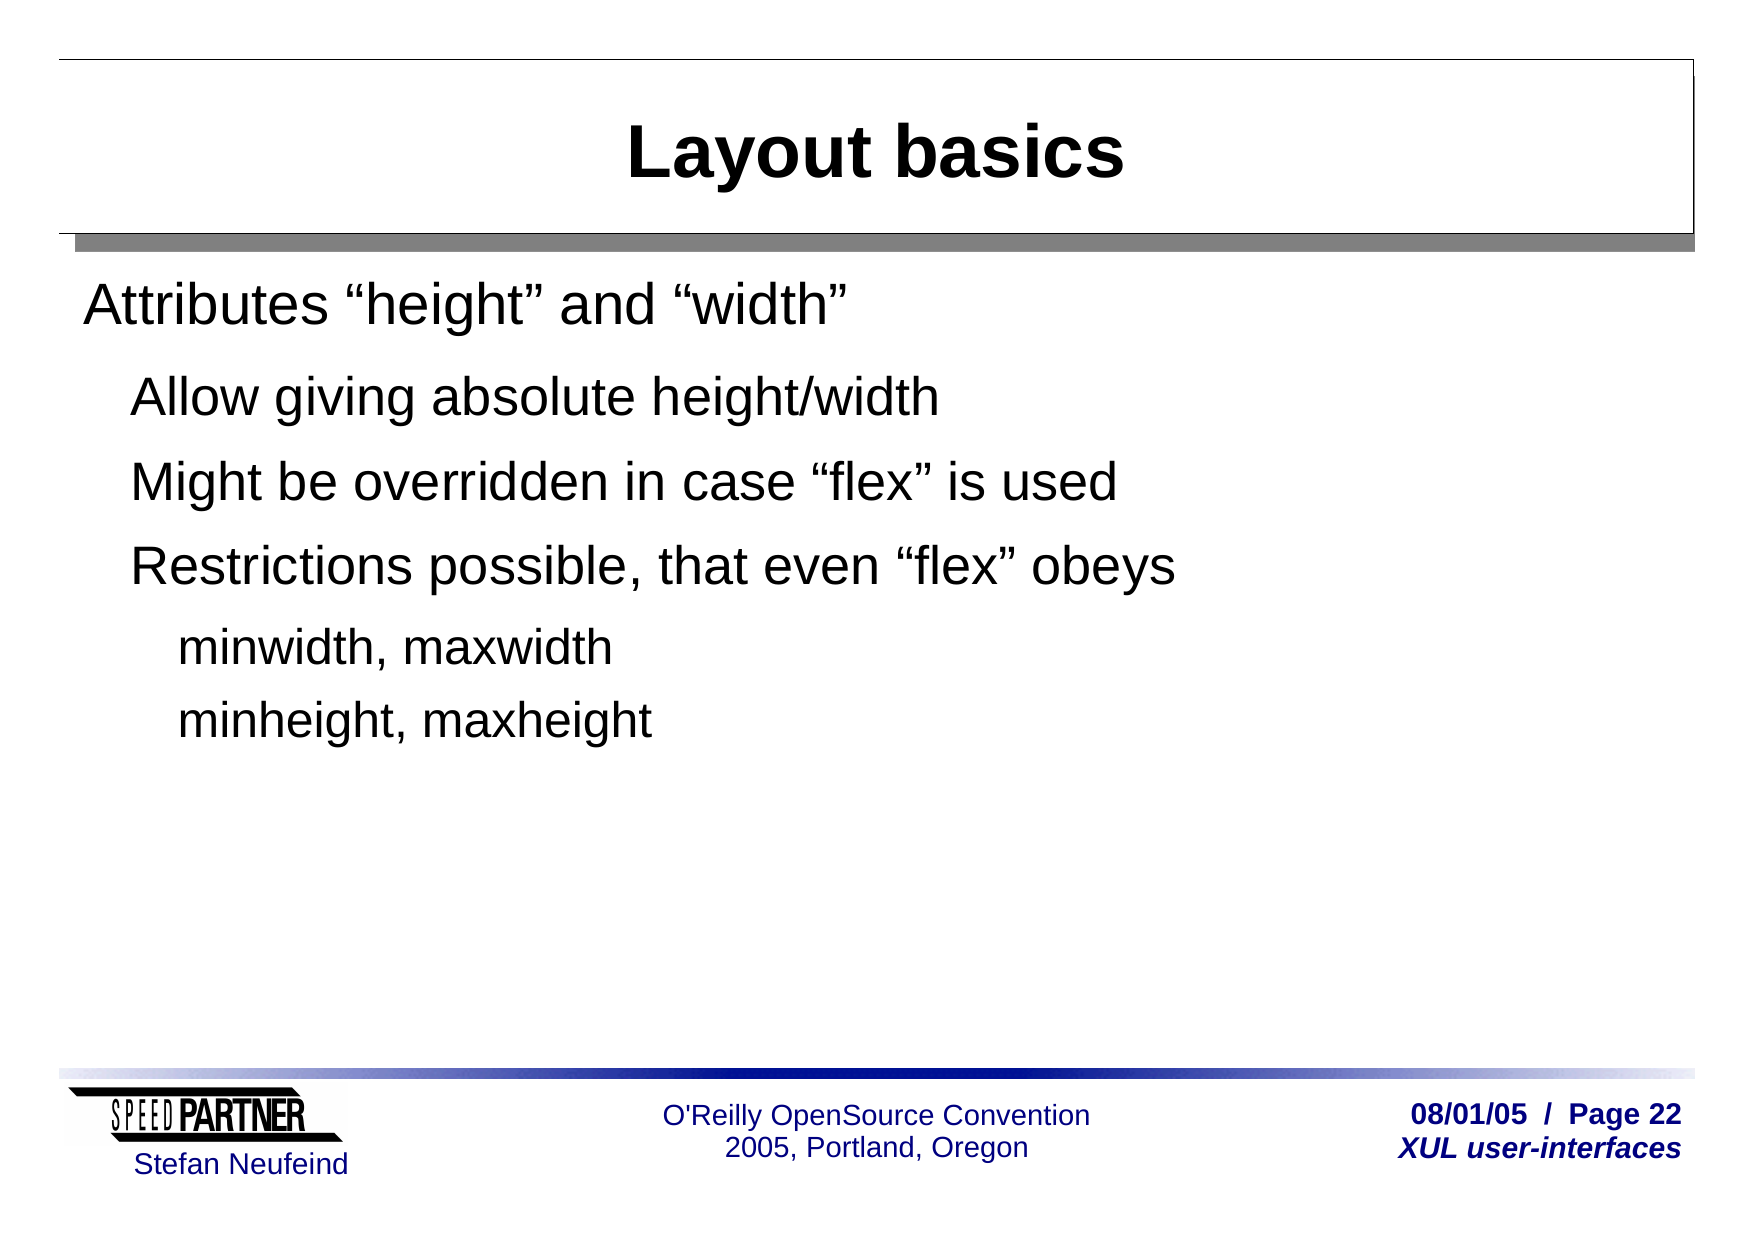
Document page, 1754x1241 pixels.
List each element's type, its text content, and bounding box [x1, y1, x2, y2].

title Layout basics [59, 59, 1695, 244]
list Attributes “height” and “width” Allow giving absolute height/width Might be overridden in case “flex” is used Restrictions possible, that even “flex” obeys minwidth, maxwidth minheight, maxheight [71, 272, 1695, 1055]
picture [64, 1082, 348, 1146]
picture [59, 1068, 1695, 1079]
